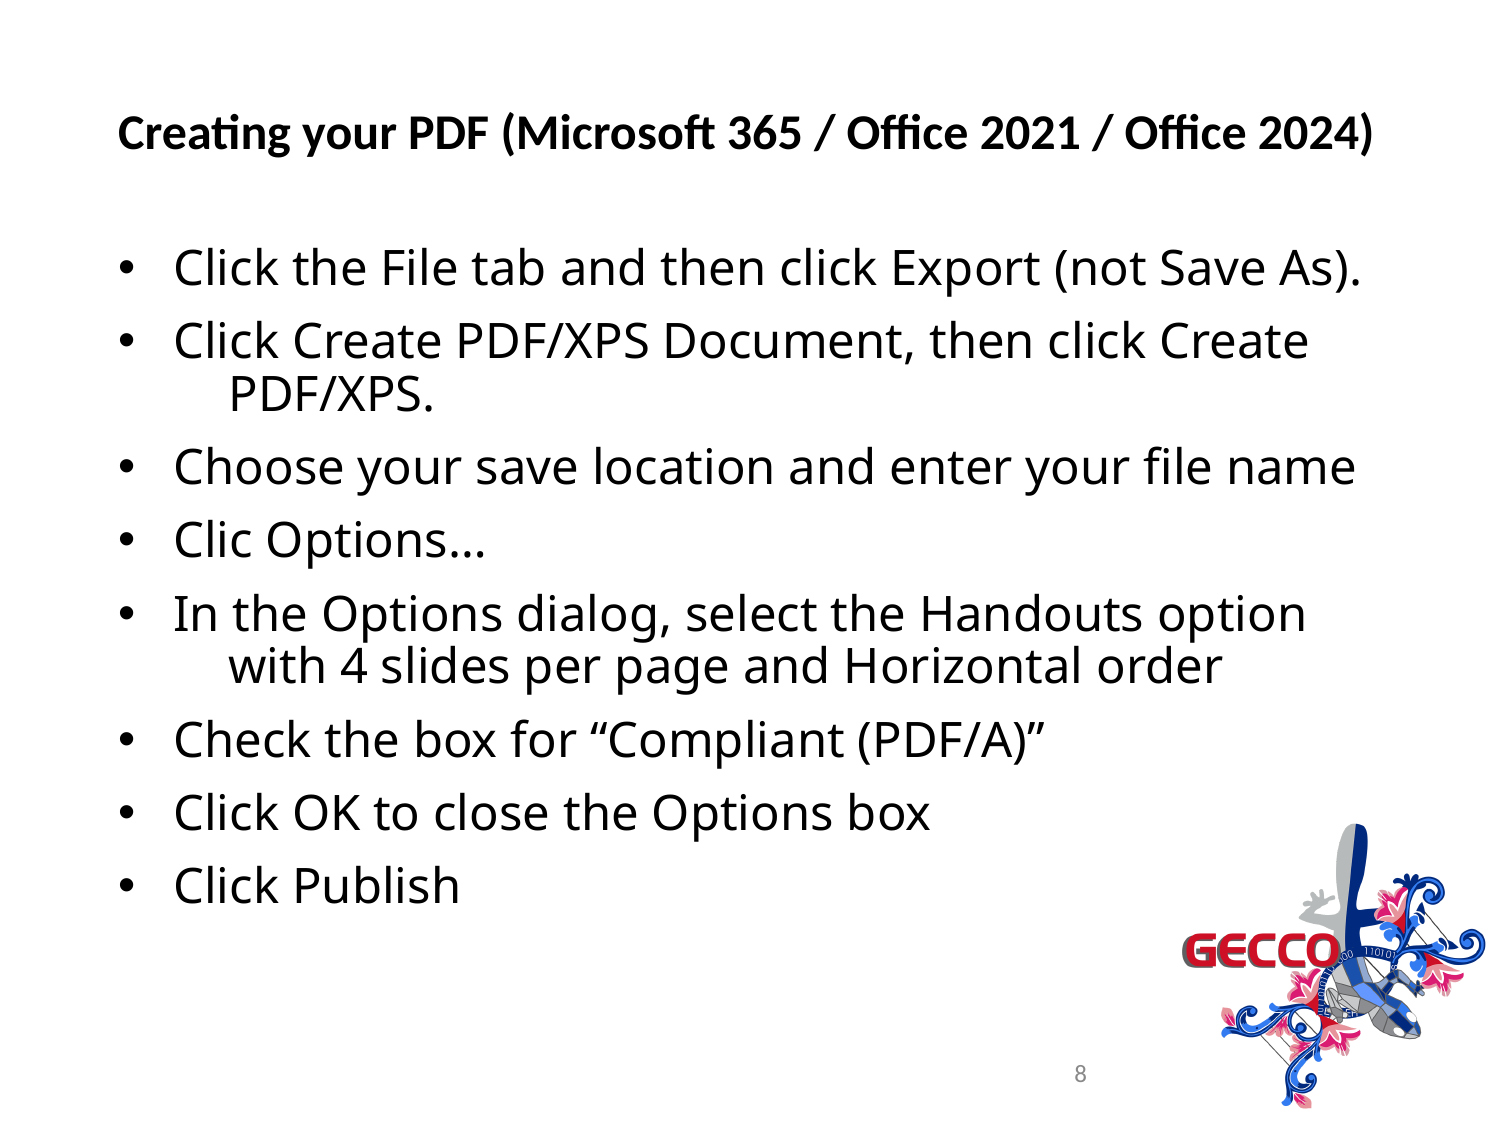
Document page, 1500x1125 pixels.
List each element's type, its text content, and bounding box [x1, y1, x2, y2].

text_box 9 [1059, 1042, 1397, 1103]
title Creating your PDF (Microsoft 365 / Office 2021 / Office 2024) [103, 59, 1397, 207]
list Click the File tab and then click Export (not Save As). Click Create PDF/XPS Document, then click Create PDF/XPS. Choose your save location and enter your file name Clic Options… In the Options dialog, select the Handouts option with 4 slides per page and Horizontal order Check the box for “Compliant (PDF/A)” Click OK to close the Options box Click Publish [103, 235, 1397, 1014]
